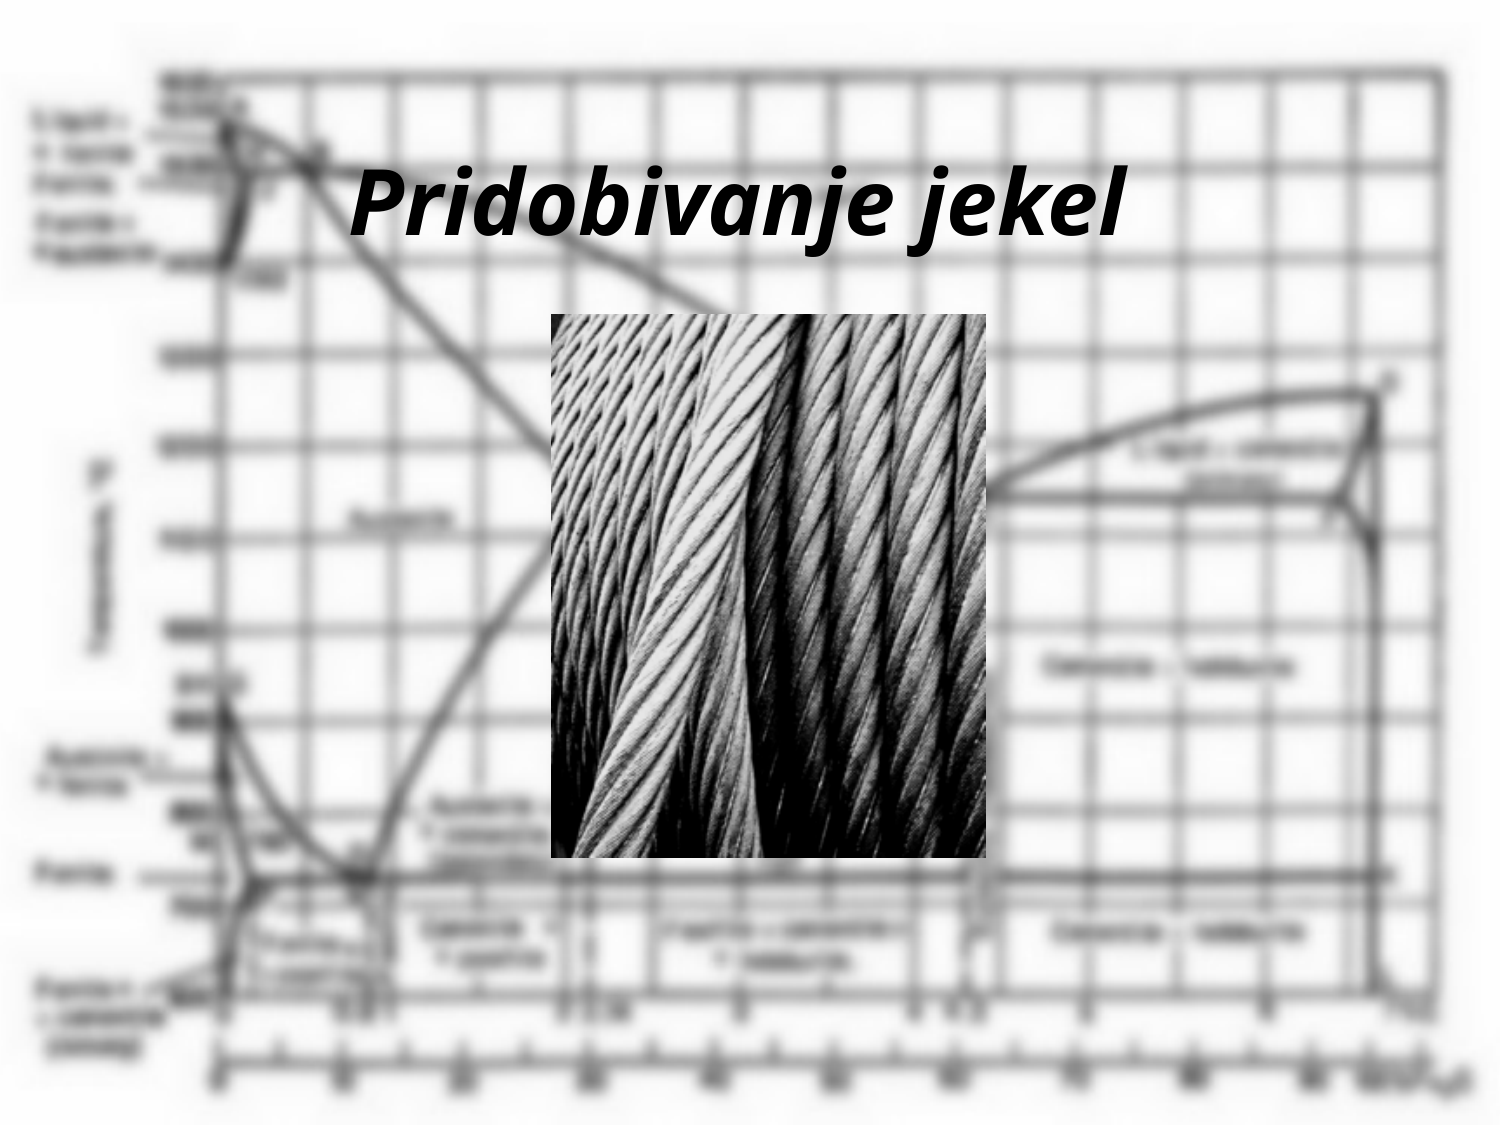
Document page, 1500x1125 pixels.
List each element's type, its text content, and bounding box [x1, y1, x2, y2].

picture [0, 0, 1500, 1125]
title Pridobivanje jekel [100, 78, 1376, 320]
